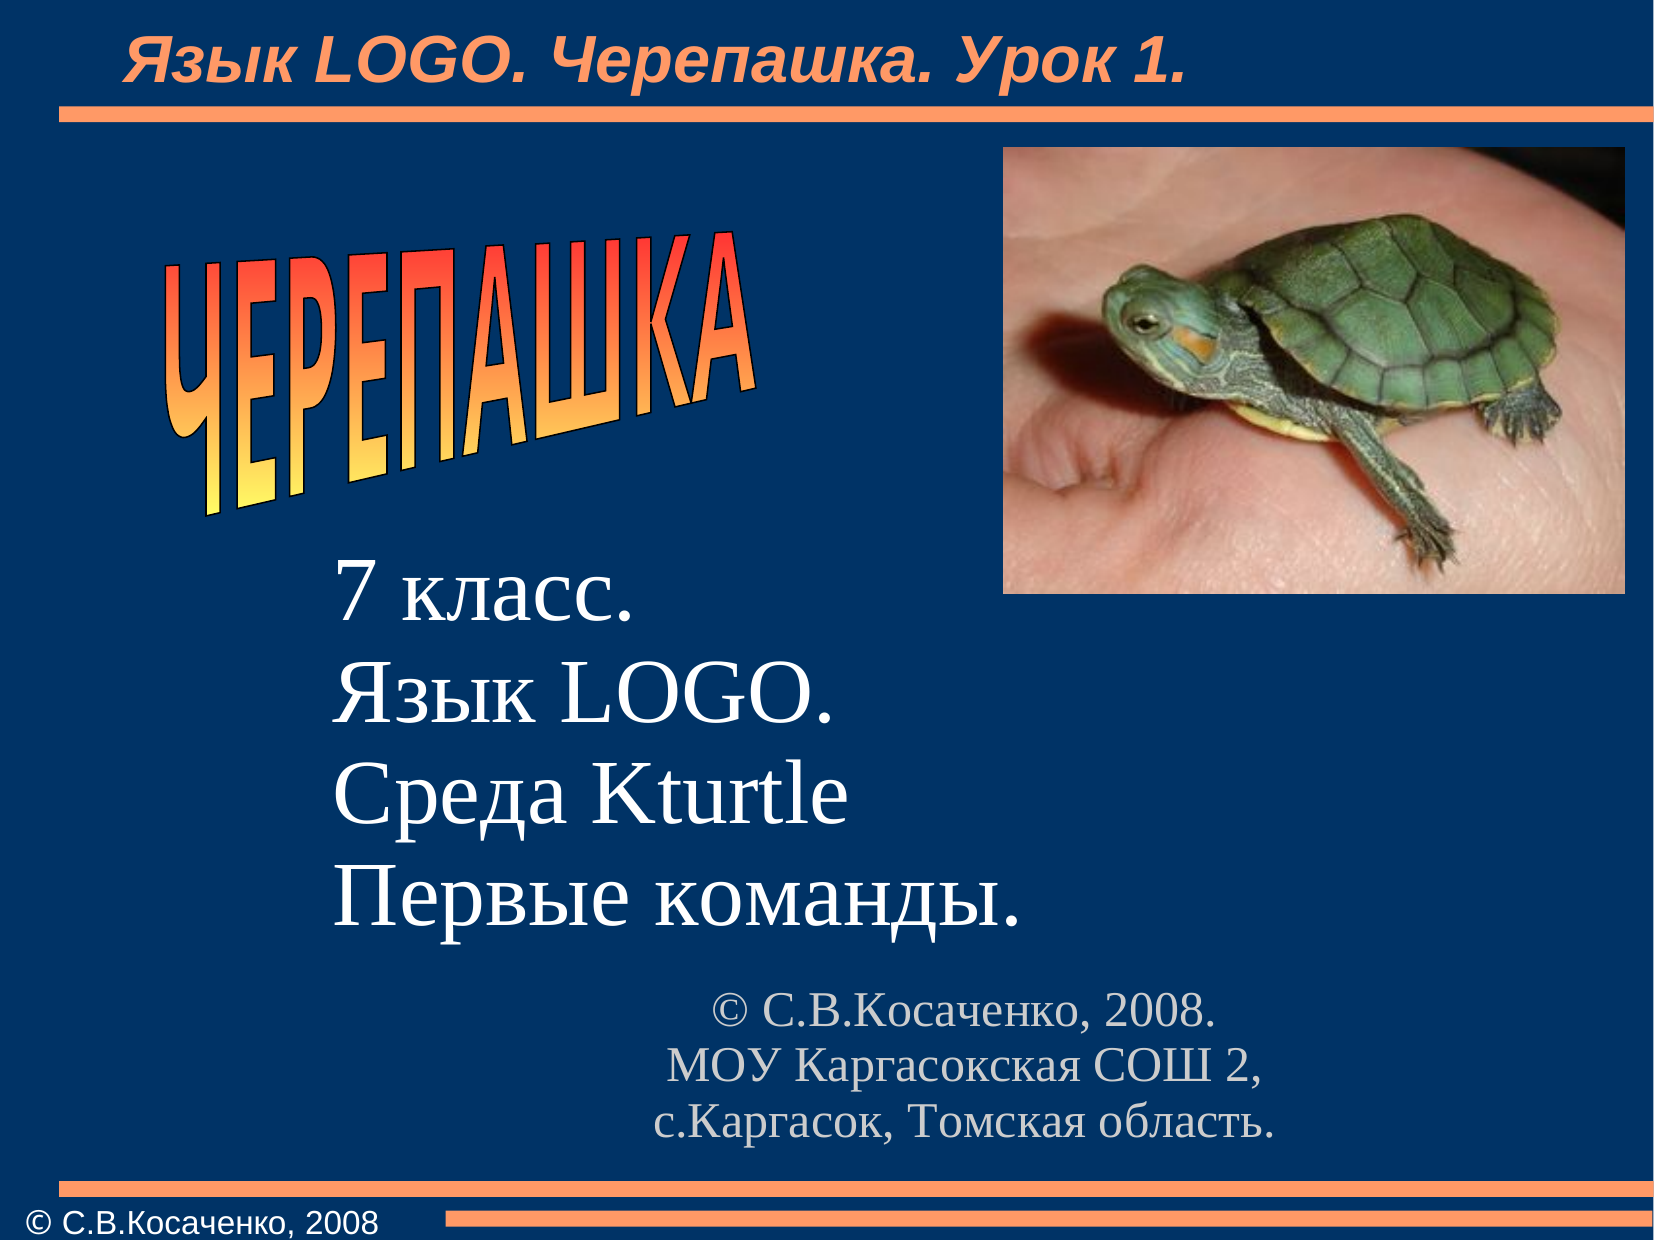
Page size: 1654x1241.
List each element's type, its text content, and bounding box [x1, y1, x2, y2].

text_box ЧЕРЕПАШКА [289, 256, 336, 497]
title Язык LOGO. Черепашка. Урок 1. [123, 0, 1536, 119]
text_box ЧЕРЕПАШКА [165, 262, 221, 516]
text_box ЧЕРЕПАШКА [400, 248, 454, 471]
text_box ЧЕРЕПАШКА [636, 231, 756, 416]
text_box ЧЕРЕПАШКА [237, 259, 276, 509]
picture [1003, 147, 1625, 594]
subtitle 7 класс. Язык LOGO. Среда Kturtle Первые команды. © С.В.Косаченко, 2008. МОУ Каргасокская СОШ 2, с.Каргасок, Томская область. [297, 522, 1597, 1165]
text_box ЧЕРЕПАШКА [348, 252, 387, 483]
text_box ЧЕРЕПАШКА [535, 238, 620, 440]
text_box ЧЕРЕПАШКА [462, 244, 528, 457]
